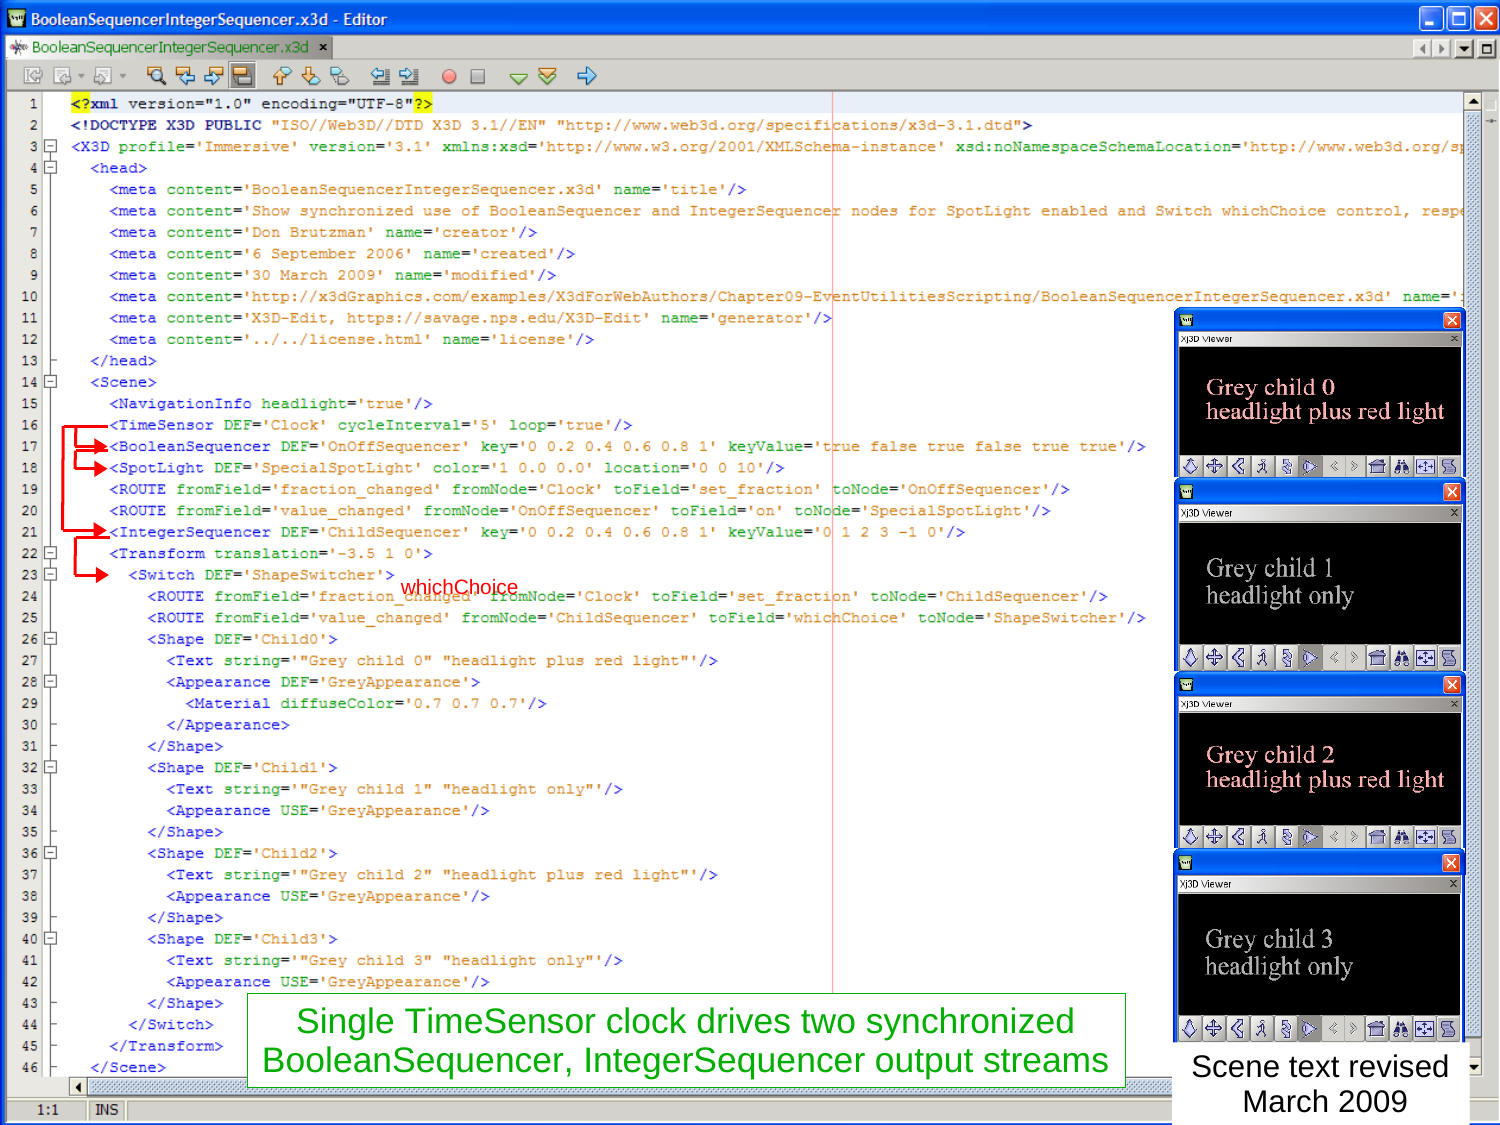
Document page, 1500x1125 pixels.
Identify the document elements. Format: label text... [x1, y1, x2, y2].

text_box Single TimeSensor clock drives two synchronized BooleanSequencer, IntegerSequencer output streams [247, 993, 1126, 1088]
text_box whichChoice [385, 555, 533, 619]
text_box Scene text revised March 2009 [1172, 1042, 1470, 1125]
picture [0, 0, 1500, 1125]
